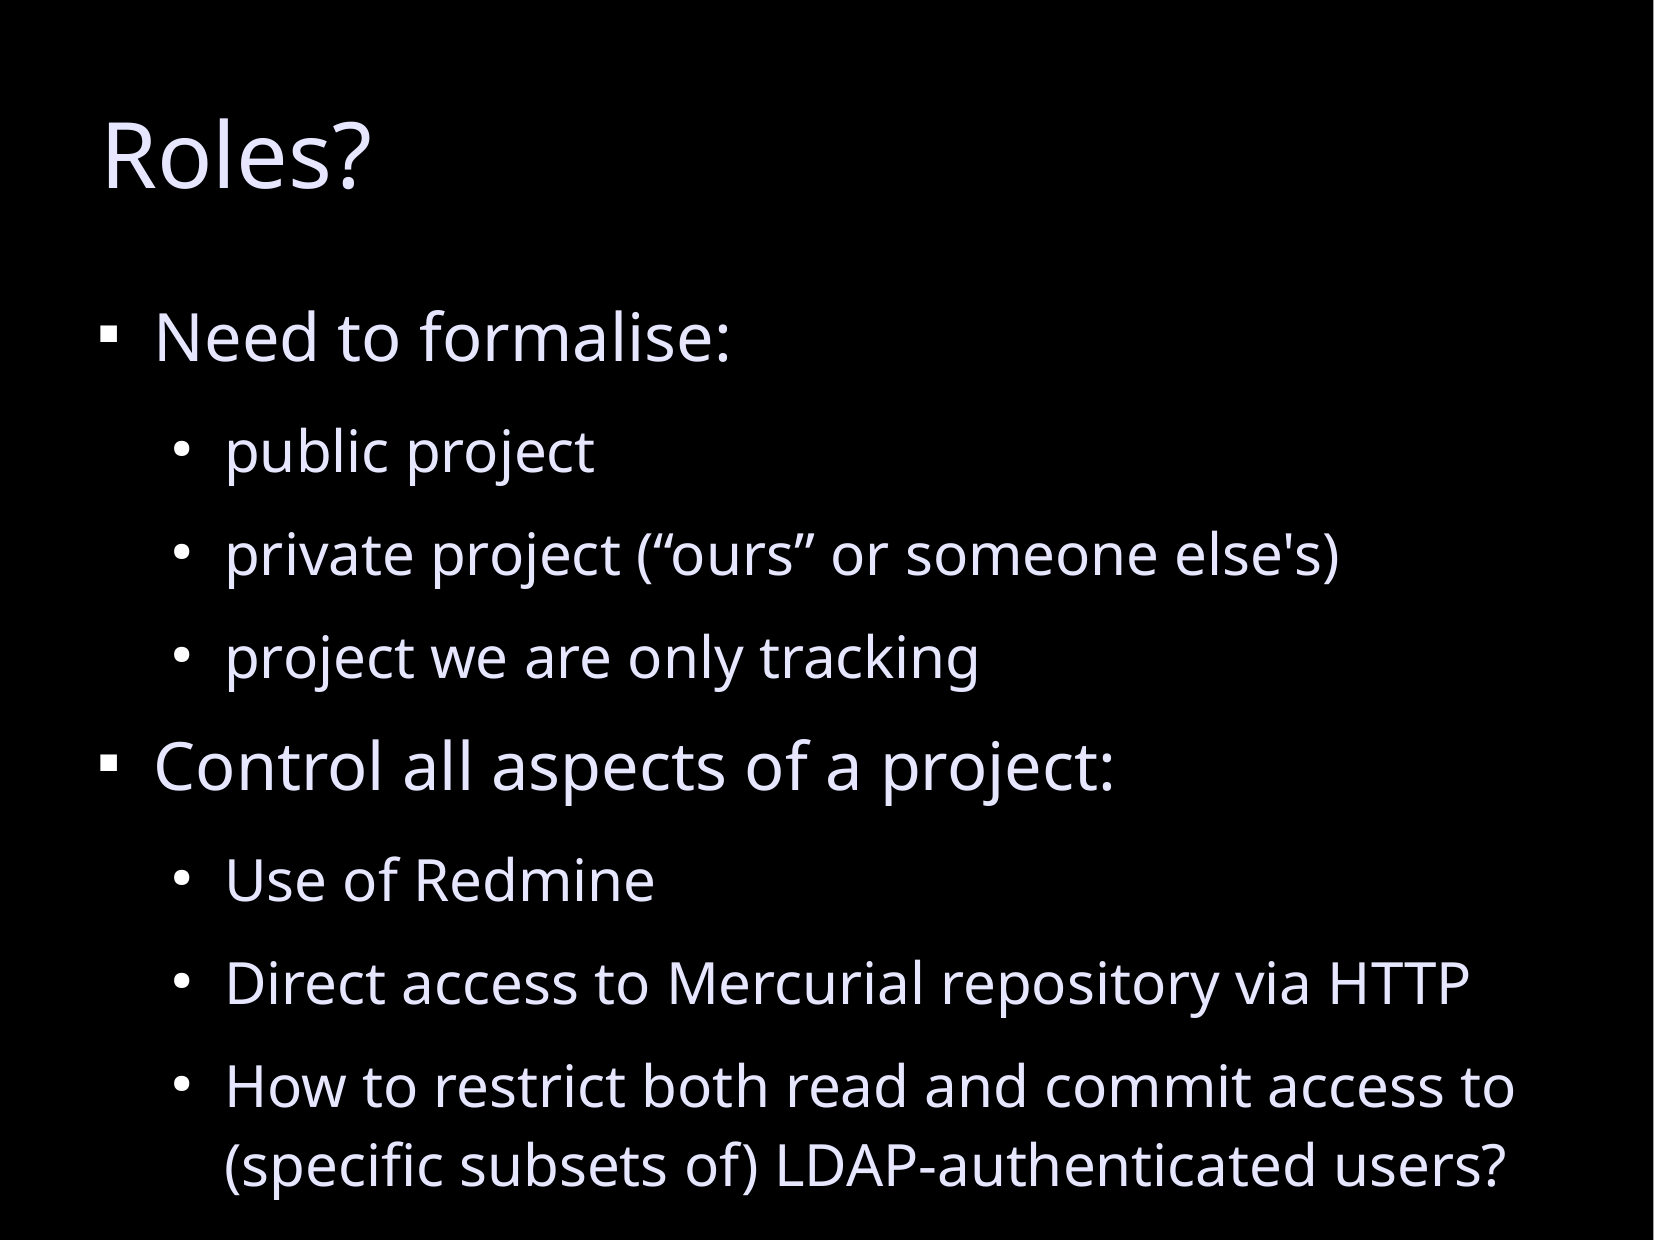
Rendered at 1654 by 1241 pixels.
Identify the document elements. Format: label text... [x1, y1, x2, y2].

title Roles? [82, 56, 1571, 250]
list Need to formalise: public project private project (“ours” or someone else's) project we are only tracking Control all aspects of a project: Use of Redmine Direct access to Mercurial repository via HTTP How to restrict both read and commit access to (specific subsets of) LDAP-authenticated users? [82, 290, 1571, 1109]
